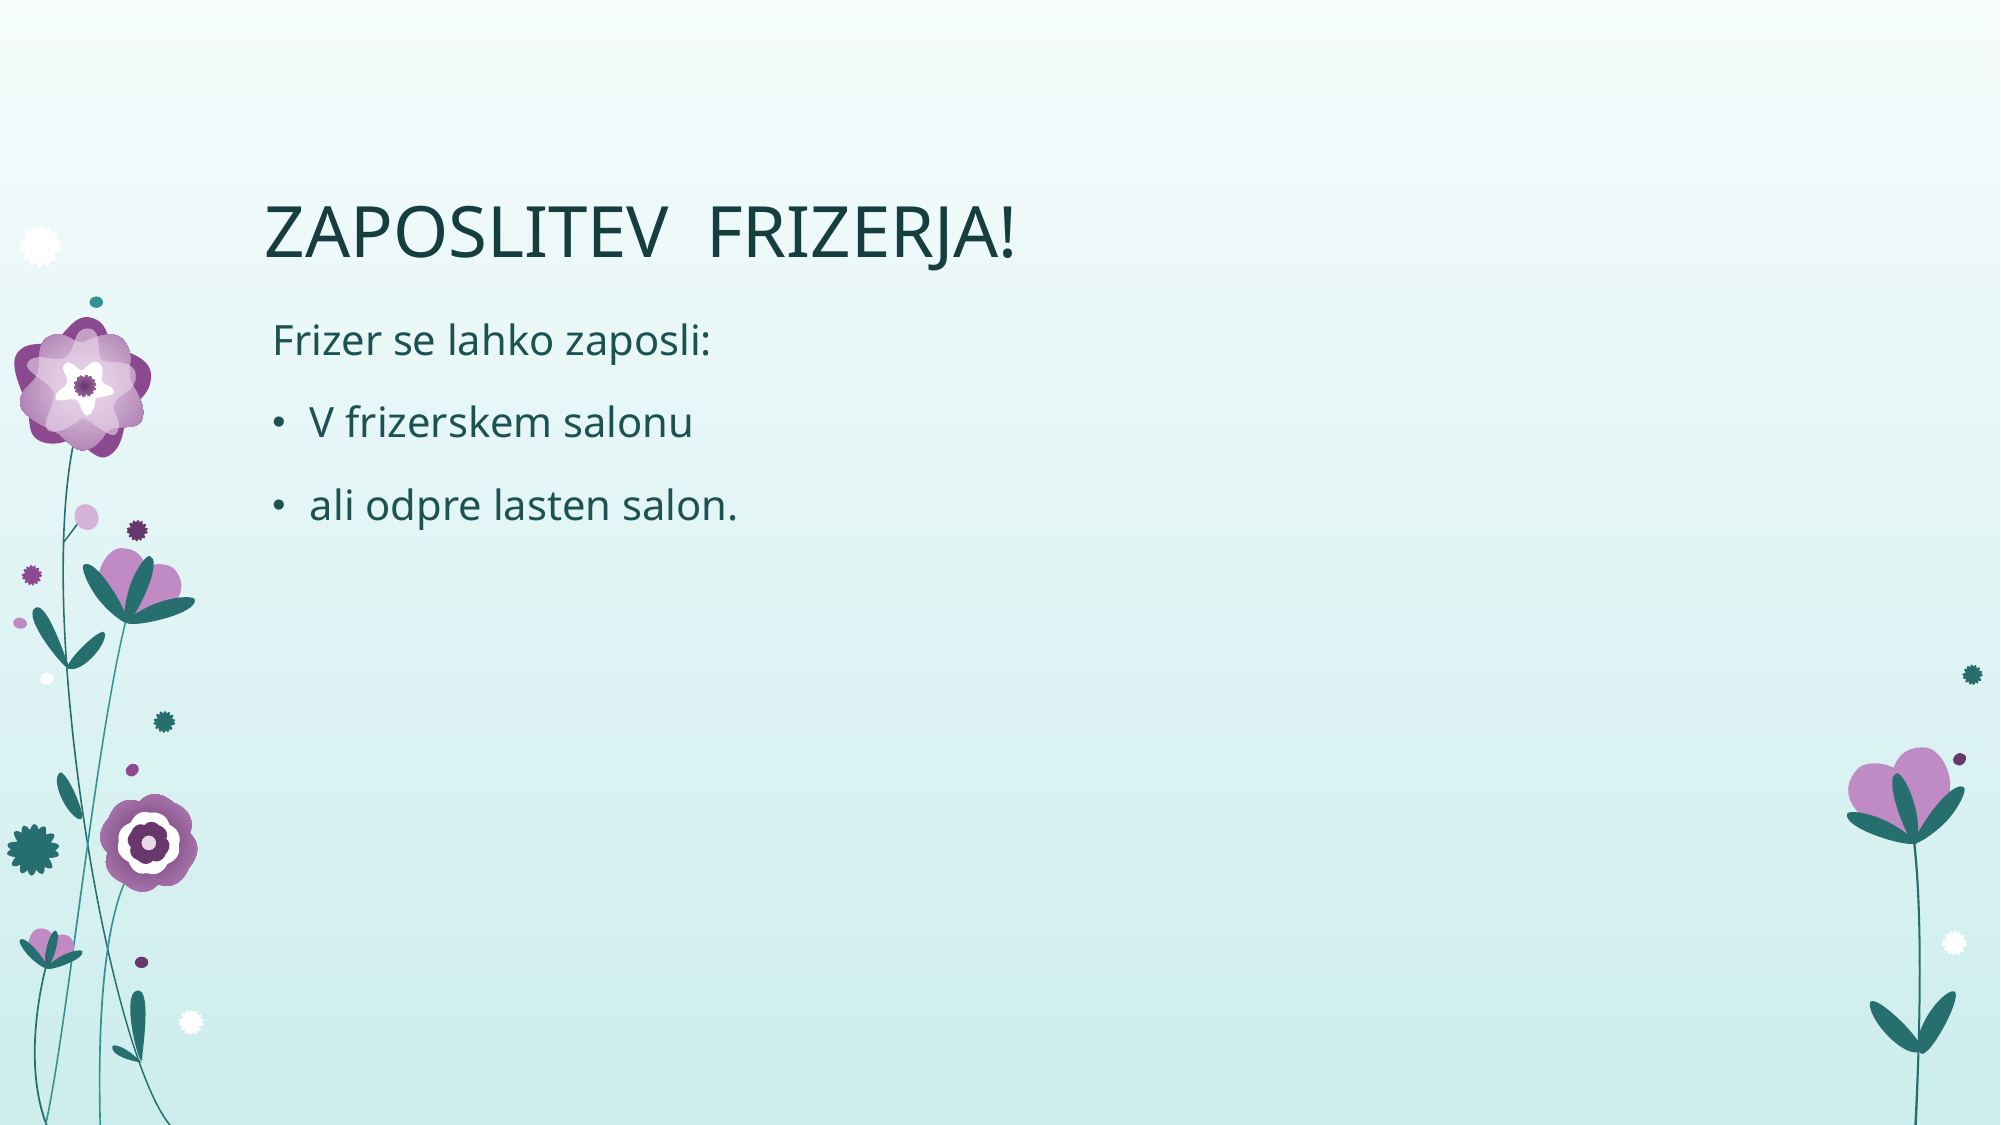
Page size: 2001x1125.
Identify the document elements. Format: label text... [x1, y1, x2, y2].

title ZAPOSLITEV FRIZERJA! [249, 92, 1750, 281]
list Frizer se lahko zaposli: V frizerskem salonu ali odpre lasten salon. [249, 311, 1750, 987]
